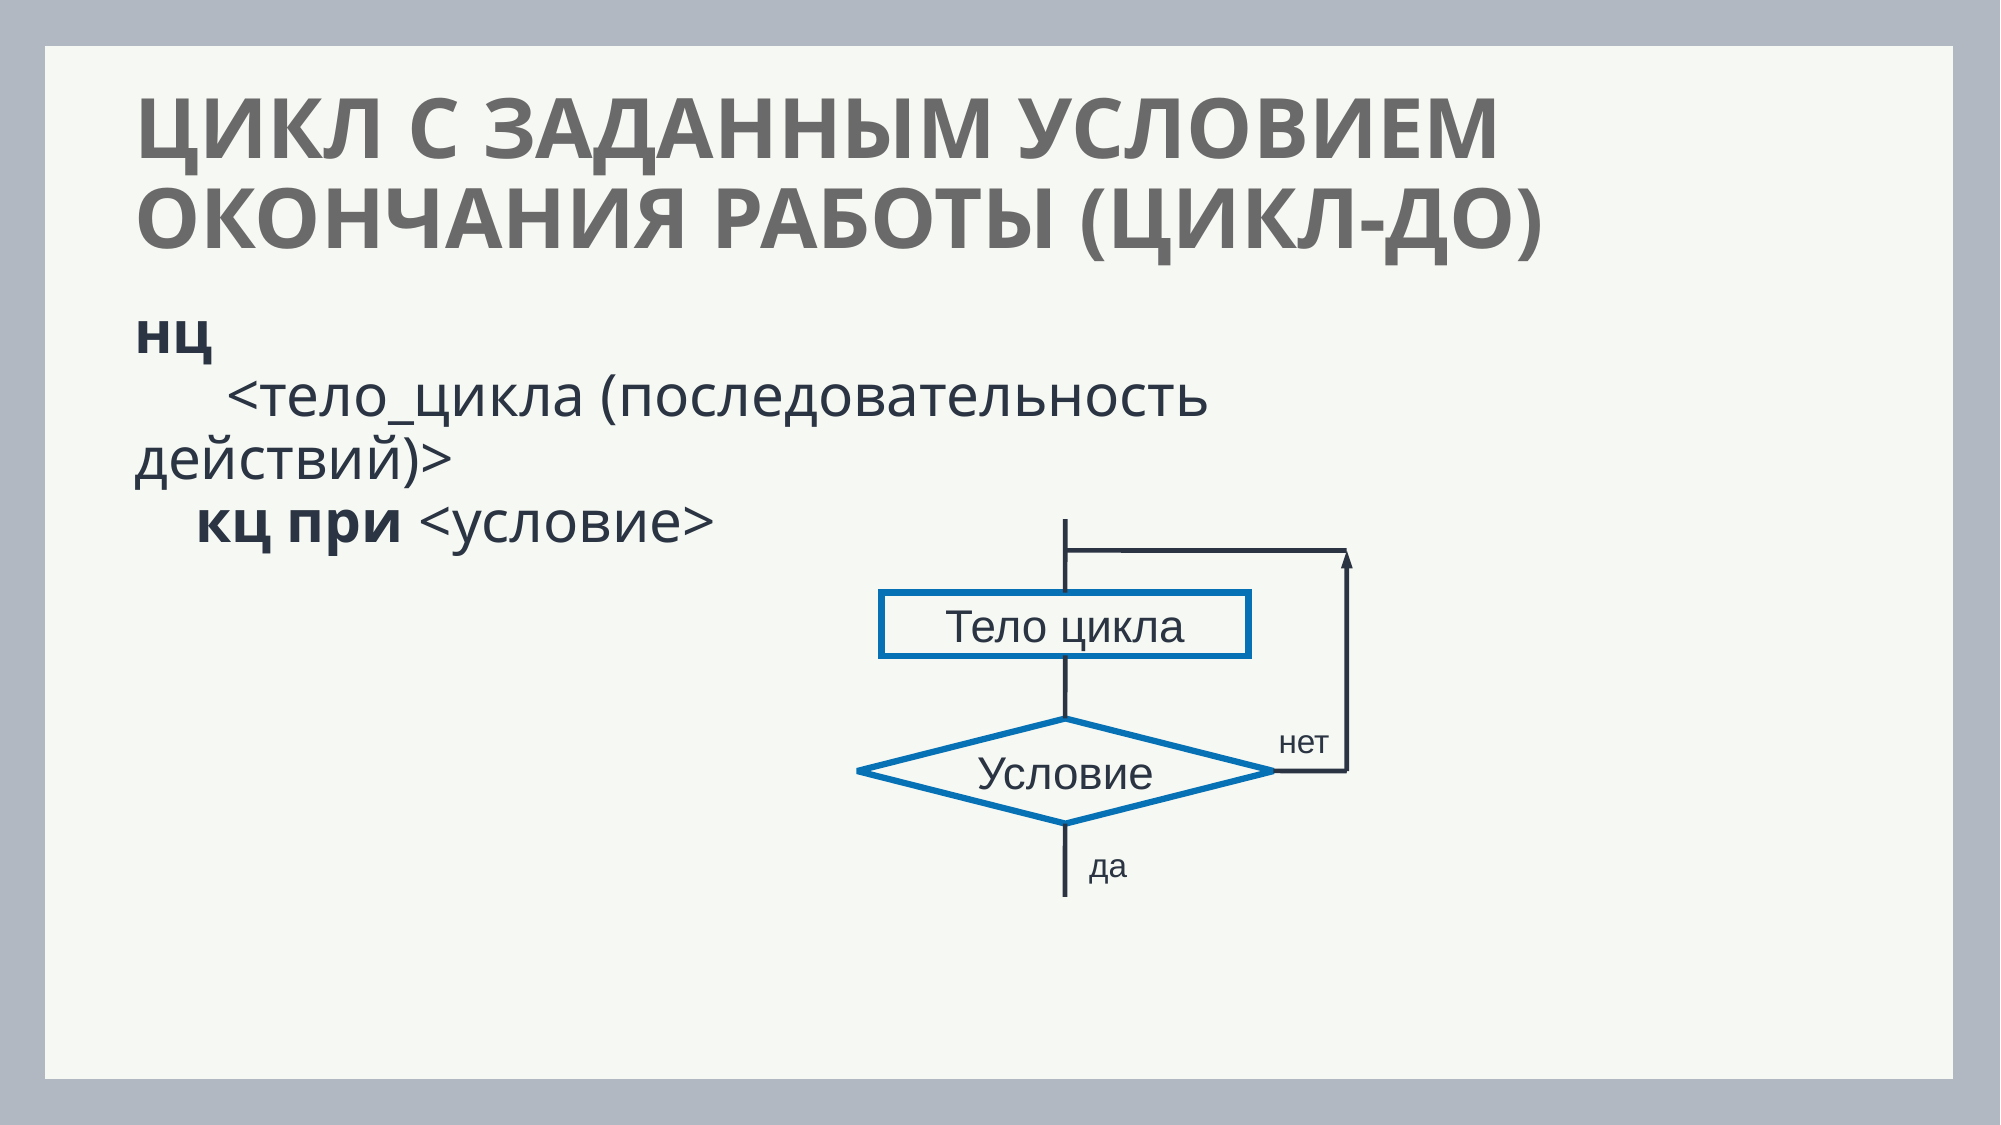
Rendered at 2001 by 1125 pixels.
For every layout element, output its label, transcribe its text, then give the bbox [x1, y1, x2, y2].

text_box ЦИКЛ С ЗАДАННЫМ УСЛОВИЕМ ОКОНЧАНИЯ РАБОТЫ (ЦИКЛ-ДО) [119, 65, 1839, 289]
text_box нц <тело_цикла (последовательность действий)> кц при <условие> [119, 295, 1551, 502]
text_box да [1068, 844, 1151, 892]
text_box Тело цикла [881, 593, 1249, 656]
text_box нет [1261, 720, 1344, 769]
text_box Условие [857, 719, 1273, 823]
